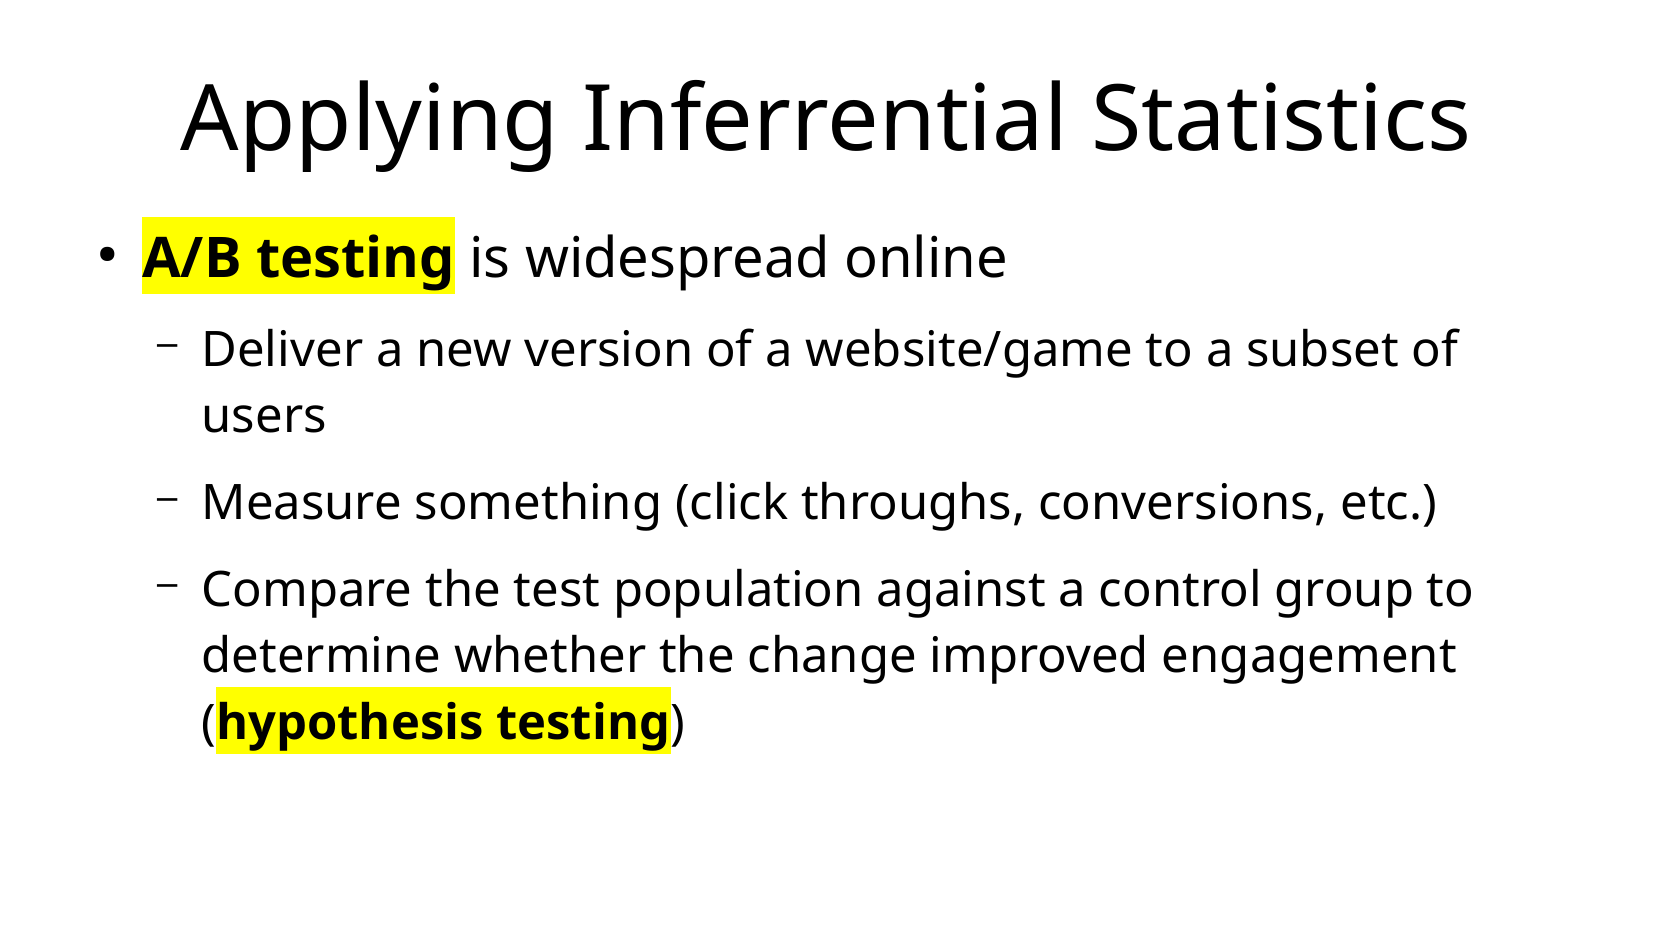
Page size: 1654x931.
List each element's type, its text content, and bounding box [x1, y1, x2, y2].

list A/B testing is widespread online Deliver a new version of a website/game to a subset of users Measure something (click throughs, conversions, etc.) Compare the test population against a control group to determine whether the change improved engagement (hypothesis testing) [82, 217, 1571, 758]
title Applying Inferrential Statistics [82, 59, 1571, 170]
